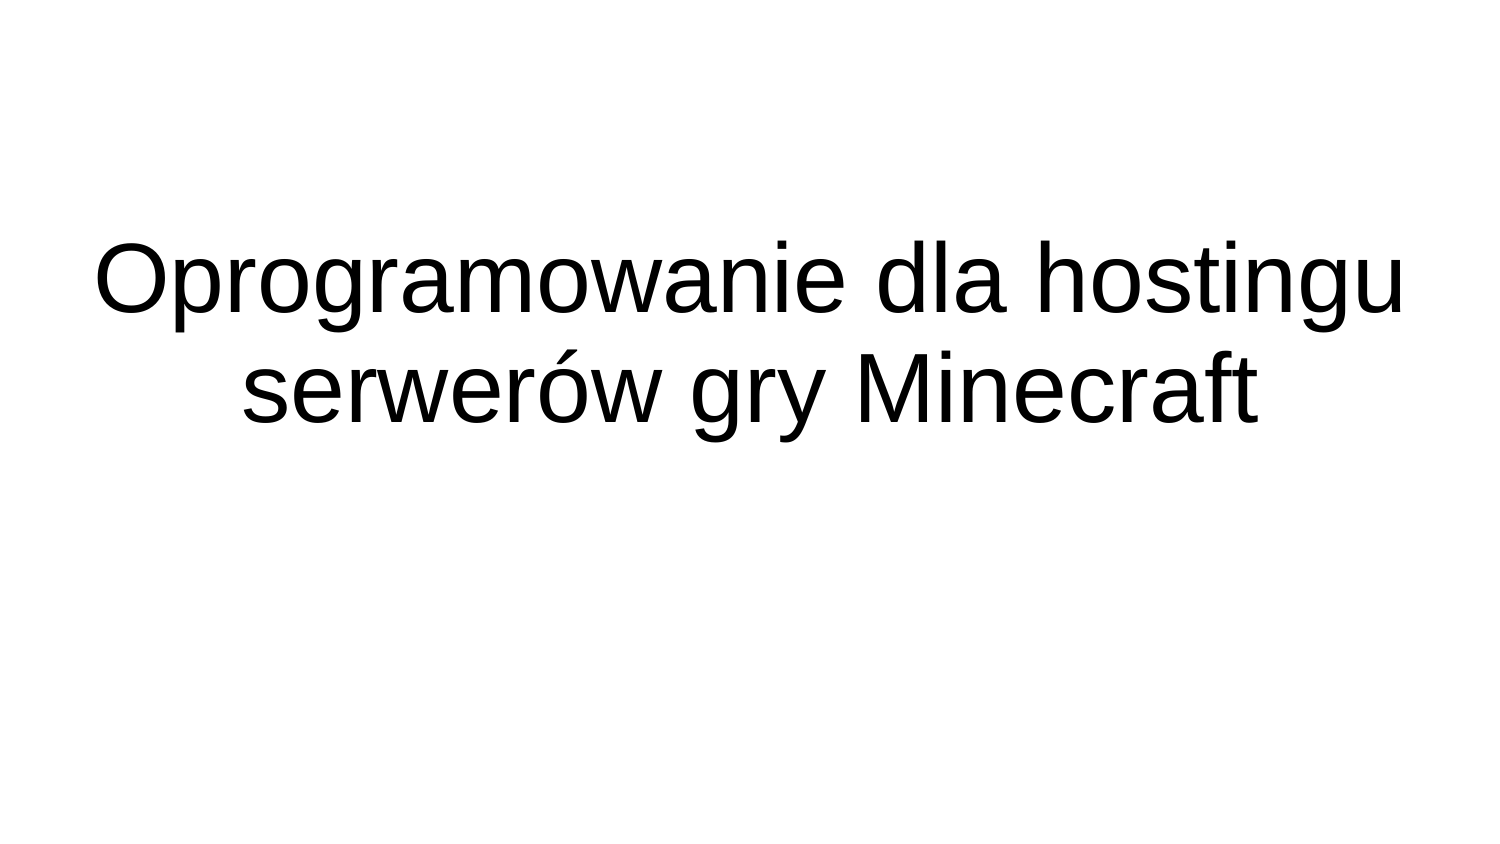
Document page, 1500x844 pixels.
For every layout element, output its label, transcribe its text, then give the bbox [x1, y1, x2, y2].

title Oprogramowanie dla hostingu serwerów gry Minecraft [51, 122, 1449, 459]
